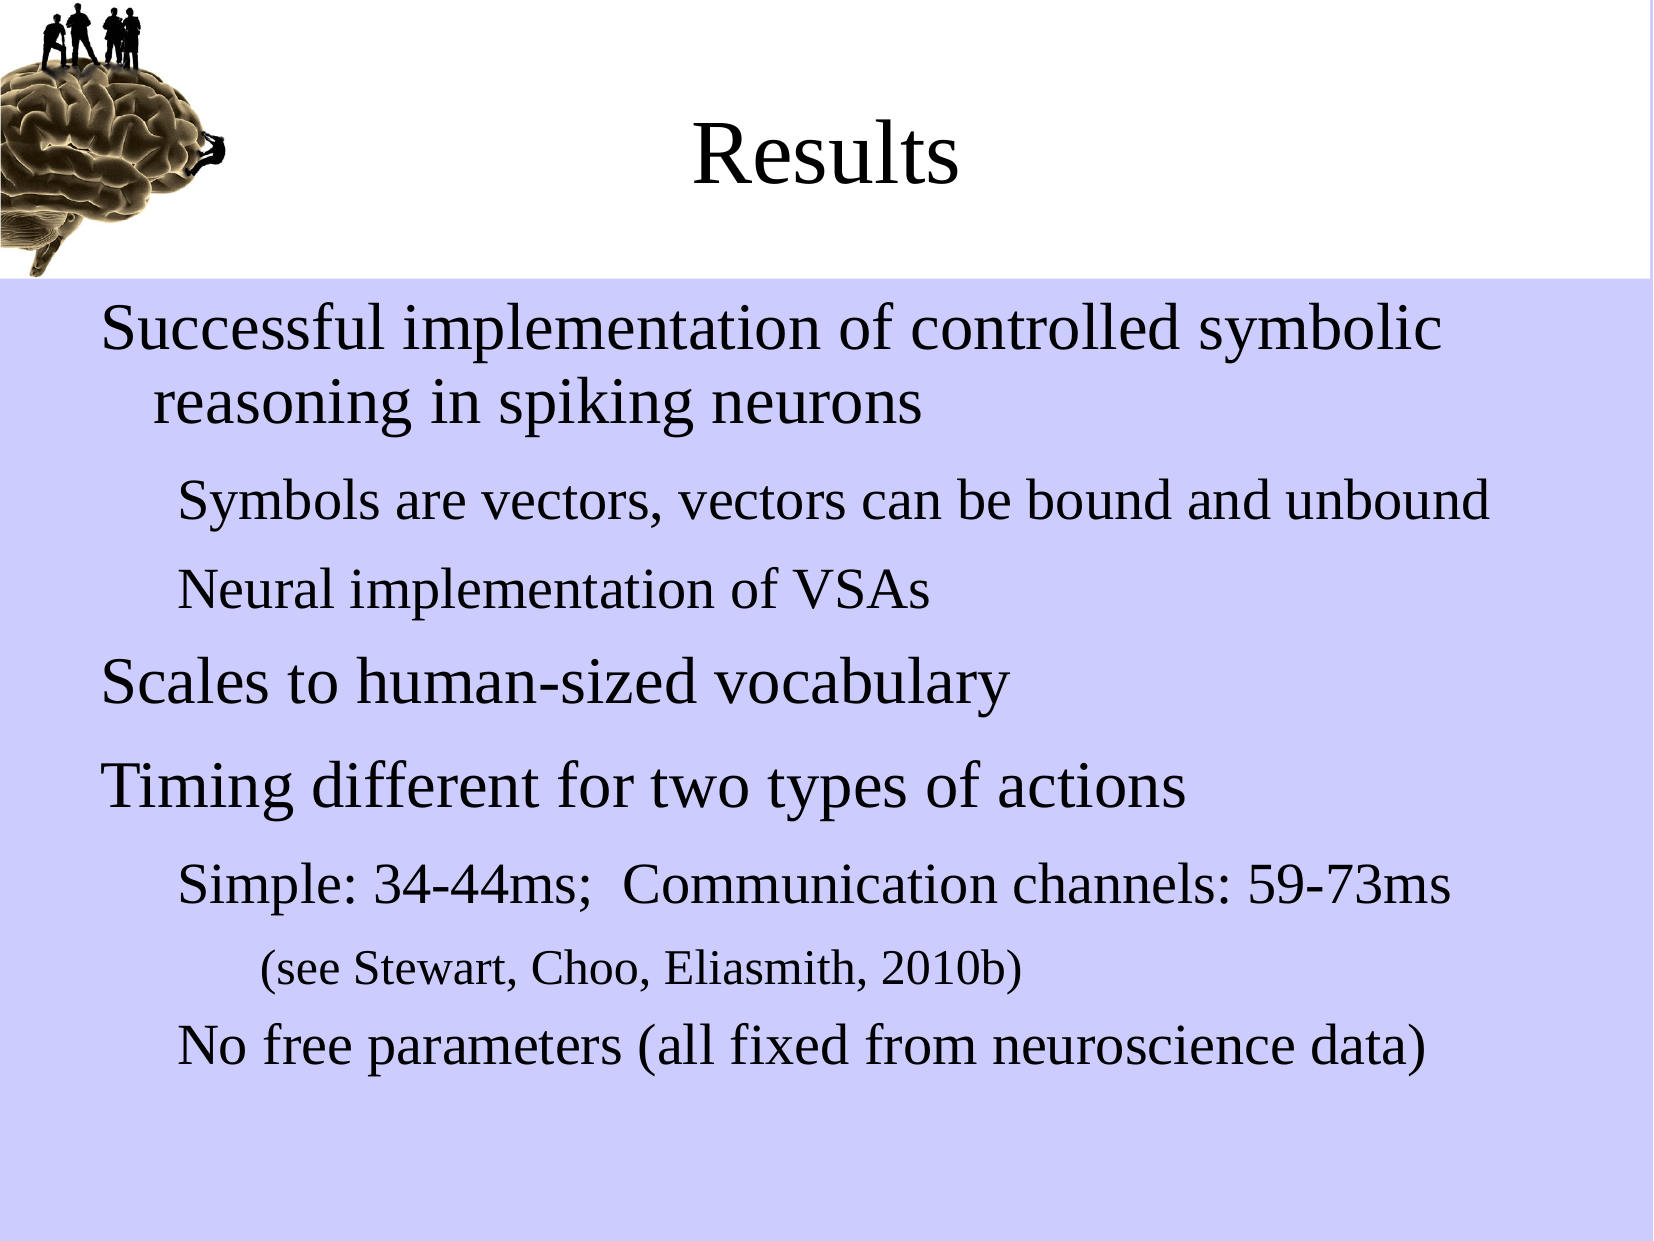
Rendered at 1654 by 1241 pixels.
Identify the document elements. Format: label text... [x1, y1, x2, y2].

list Successful implementation of controlled symbolic reasoning in spiking neurons Symbols are vectors, vectors can be bound and unbound Neural implementation of VSAs Scales to human-sized vocabulary Timing different for two types of actions Simple: 34-44ms; Communication channels: 59-73ms (see Stewart, Choo, Eliasmith, 2010b) No free parameters (all fixed from neuroscience data) [82, 290, 1571, 1095]
picture [0, 0, 226, 278]
title Results [82, 56, 1571, 250]
